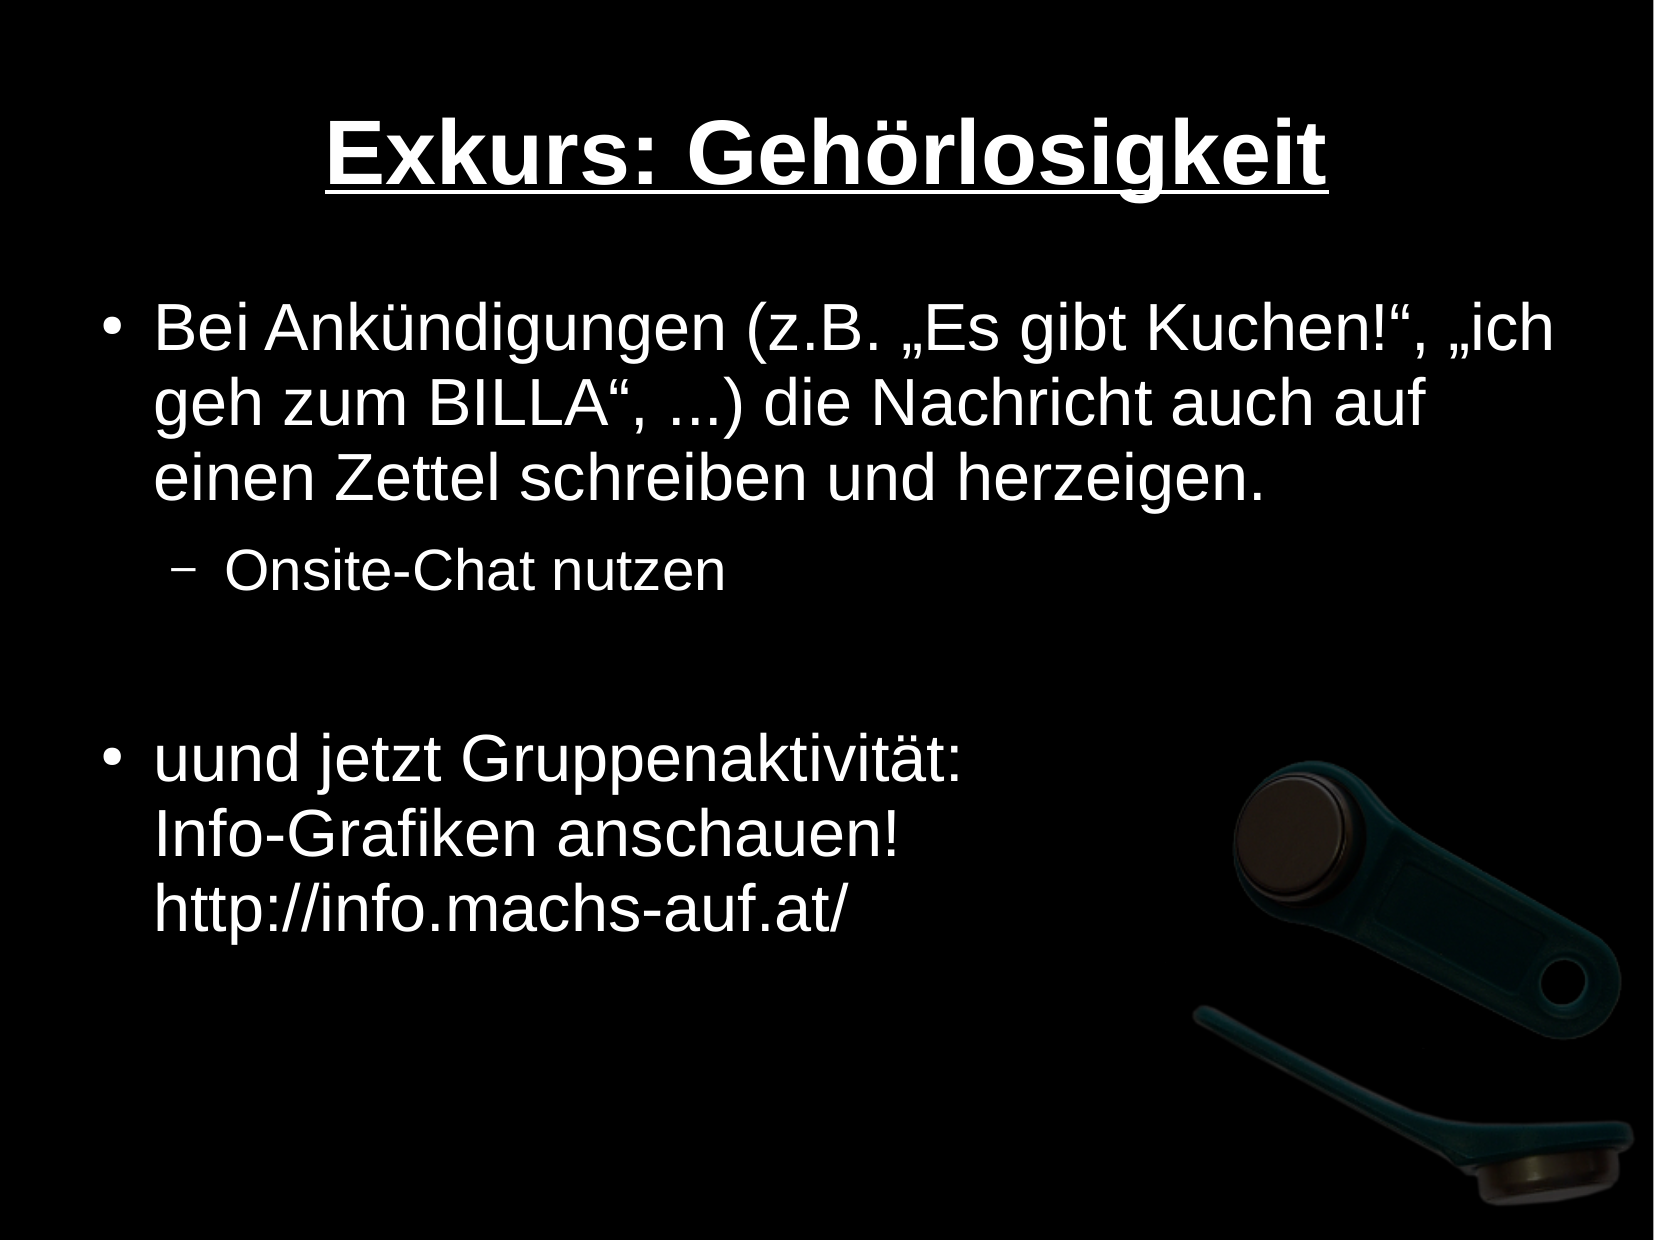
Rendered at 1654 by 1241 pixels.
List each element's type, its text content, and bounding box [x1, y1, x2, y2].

picture [1150, 732, 1654, 1236]
list Bei Ankündigungen (z.B. „Es gibt Kuchen!“, „ich geh zum BILLA“, ...) die Nachricht auch auf einen Zettel schreiben und herzeigen. Onsite-Chat nutzen uund jetzt Gruppenaktivität: Info-Grafiken anschauen! http://info.machs-auf.at/ [82, 290, 1571, 1087]
title Exkurs: Gehörlosigkeit [82, 49, 1571, 257]
